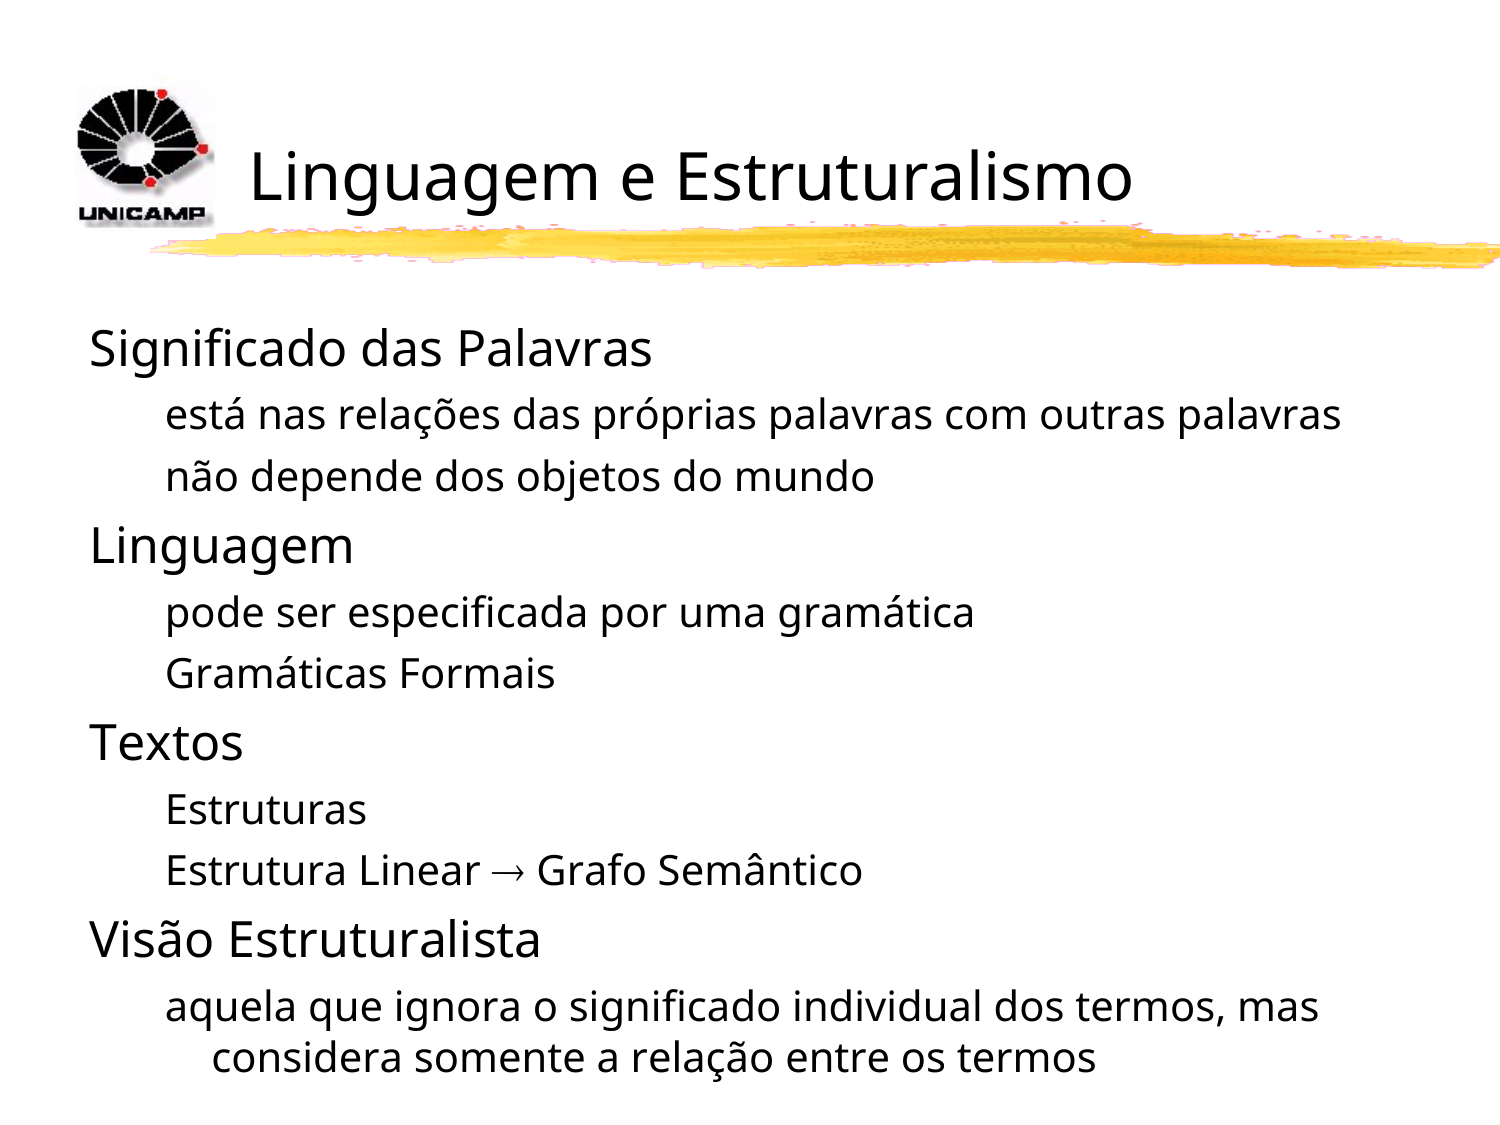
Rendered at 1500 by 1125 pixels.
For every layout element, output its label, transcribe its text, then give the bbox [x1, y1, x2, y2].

list Significado das Palavras está nas relações das próprias palavras com outras palavras não depende dos objetos do mundo Linguagem pode ser especificada por uma gramática Gramáticas Formais Textos Estruturas Estrutura Linear  Grafo Semântico Visão Estruturalista aquela que ignora o significado individual dos termos, mas considera somente a relação entre os termos [74, 309, 1417, 994]
picture [75, 74, 1500, 279]
title Linguagem e Estruturalismo [233, 37, 1434, 225]
